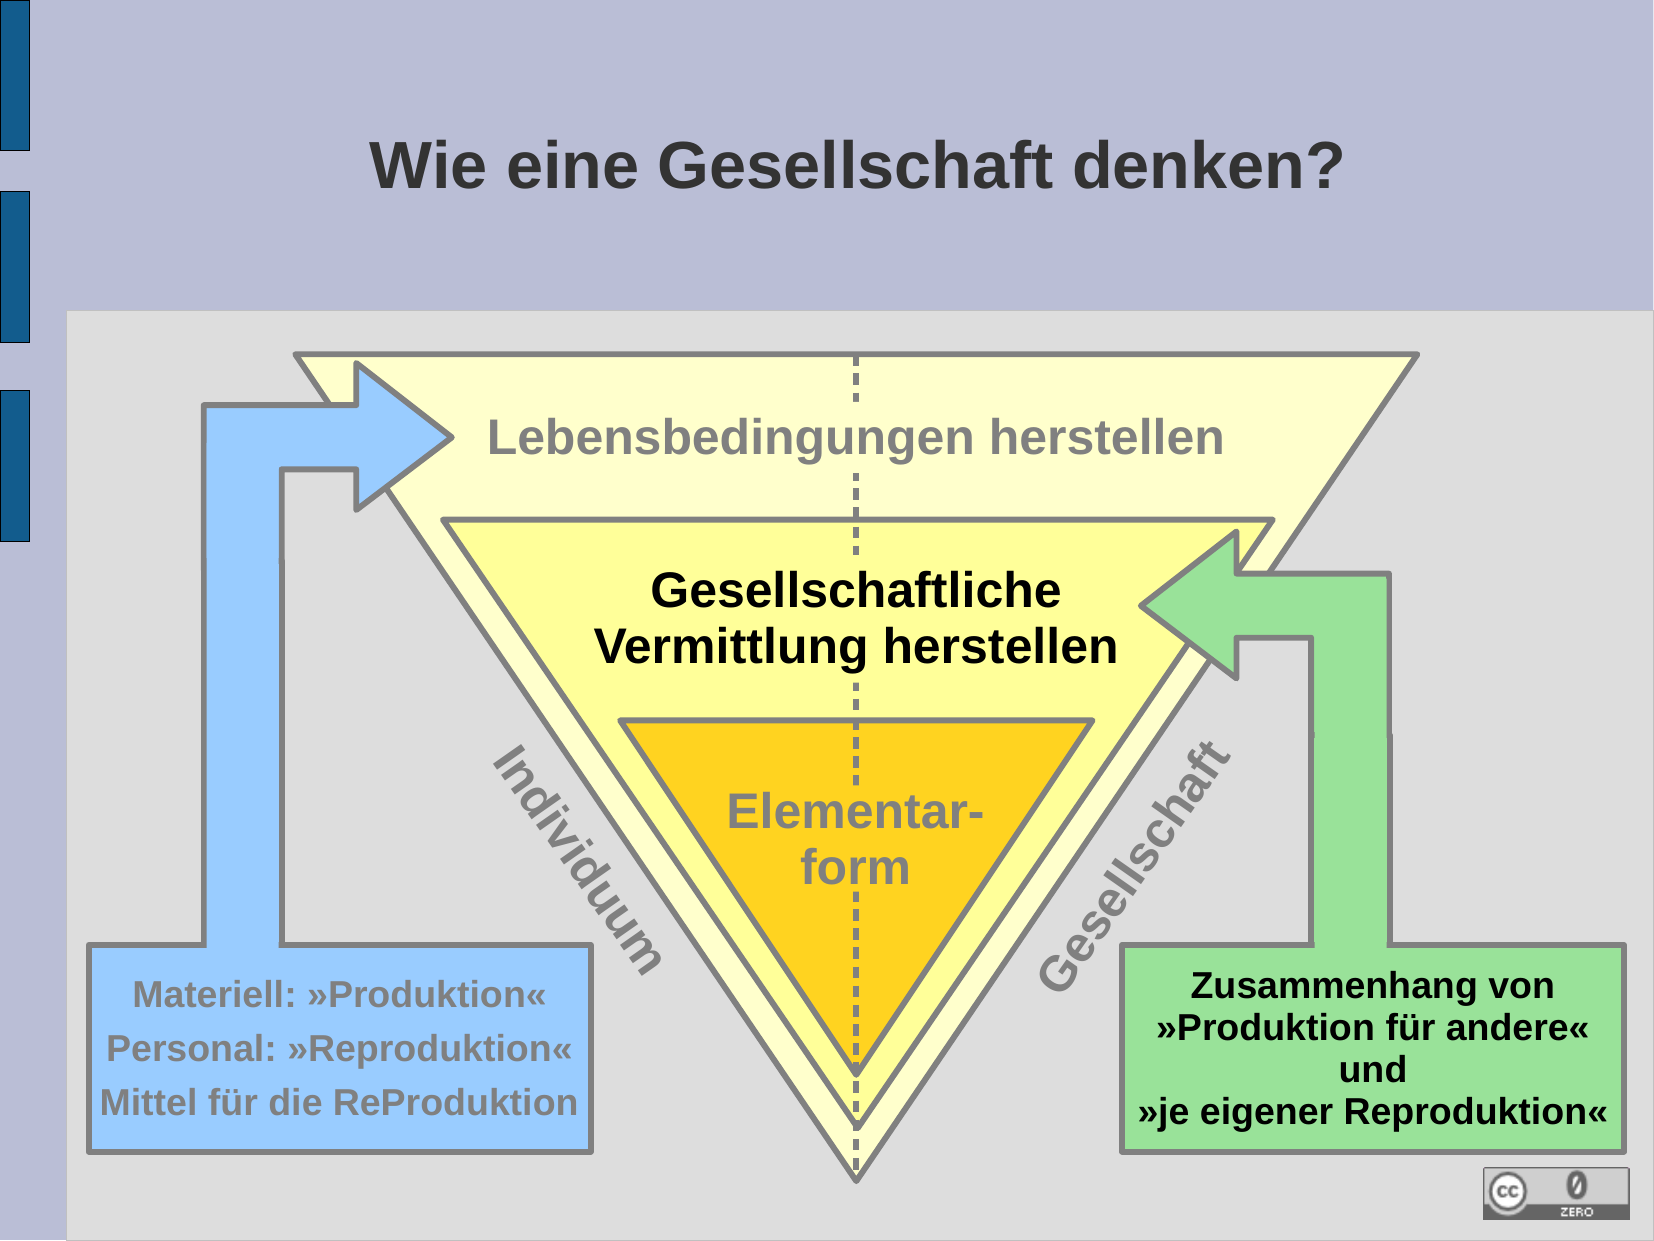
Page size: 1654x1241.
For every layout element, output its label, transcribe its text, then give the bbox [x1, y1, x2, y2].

text_box Elementar- form [726, 783, 985, 896]
text_box Individuum [467, 718, 697, 1003]
text_box Materiell: »Produktion« Personal: »Reproduktion« Mittel für die ReProduktion [88, 944, 591, 1152]
text_box Zusammenhang von »Produktion für andere« und »je eigener Reproduktion« [1122, 944, 1625, 1152]
picture [1483, 1167, 1630, 1220]
text_box [203, 354, 1418, 1178]
text_box Gesellschaftliche Vermittlung herstellen [578, 555, 1134, 683]
text_box Gesellschaft [1009, 713, 1256, 1023]
text_box Lebensbedingungen herstellen [472, 401, 1241, 473]
title Wie eine Gesellschaft denken? [121, 61, 1595, 269]
